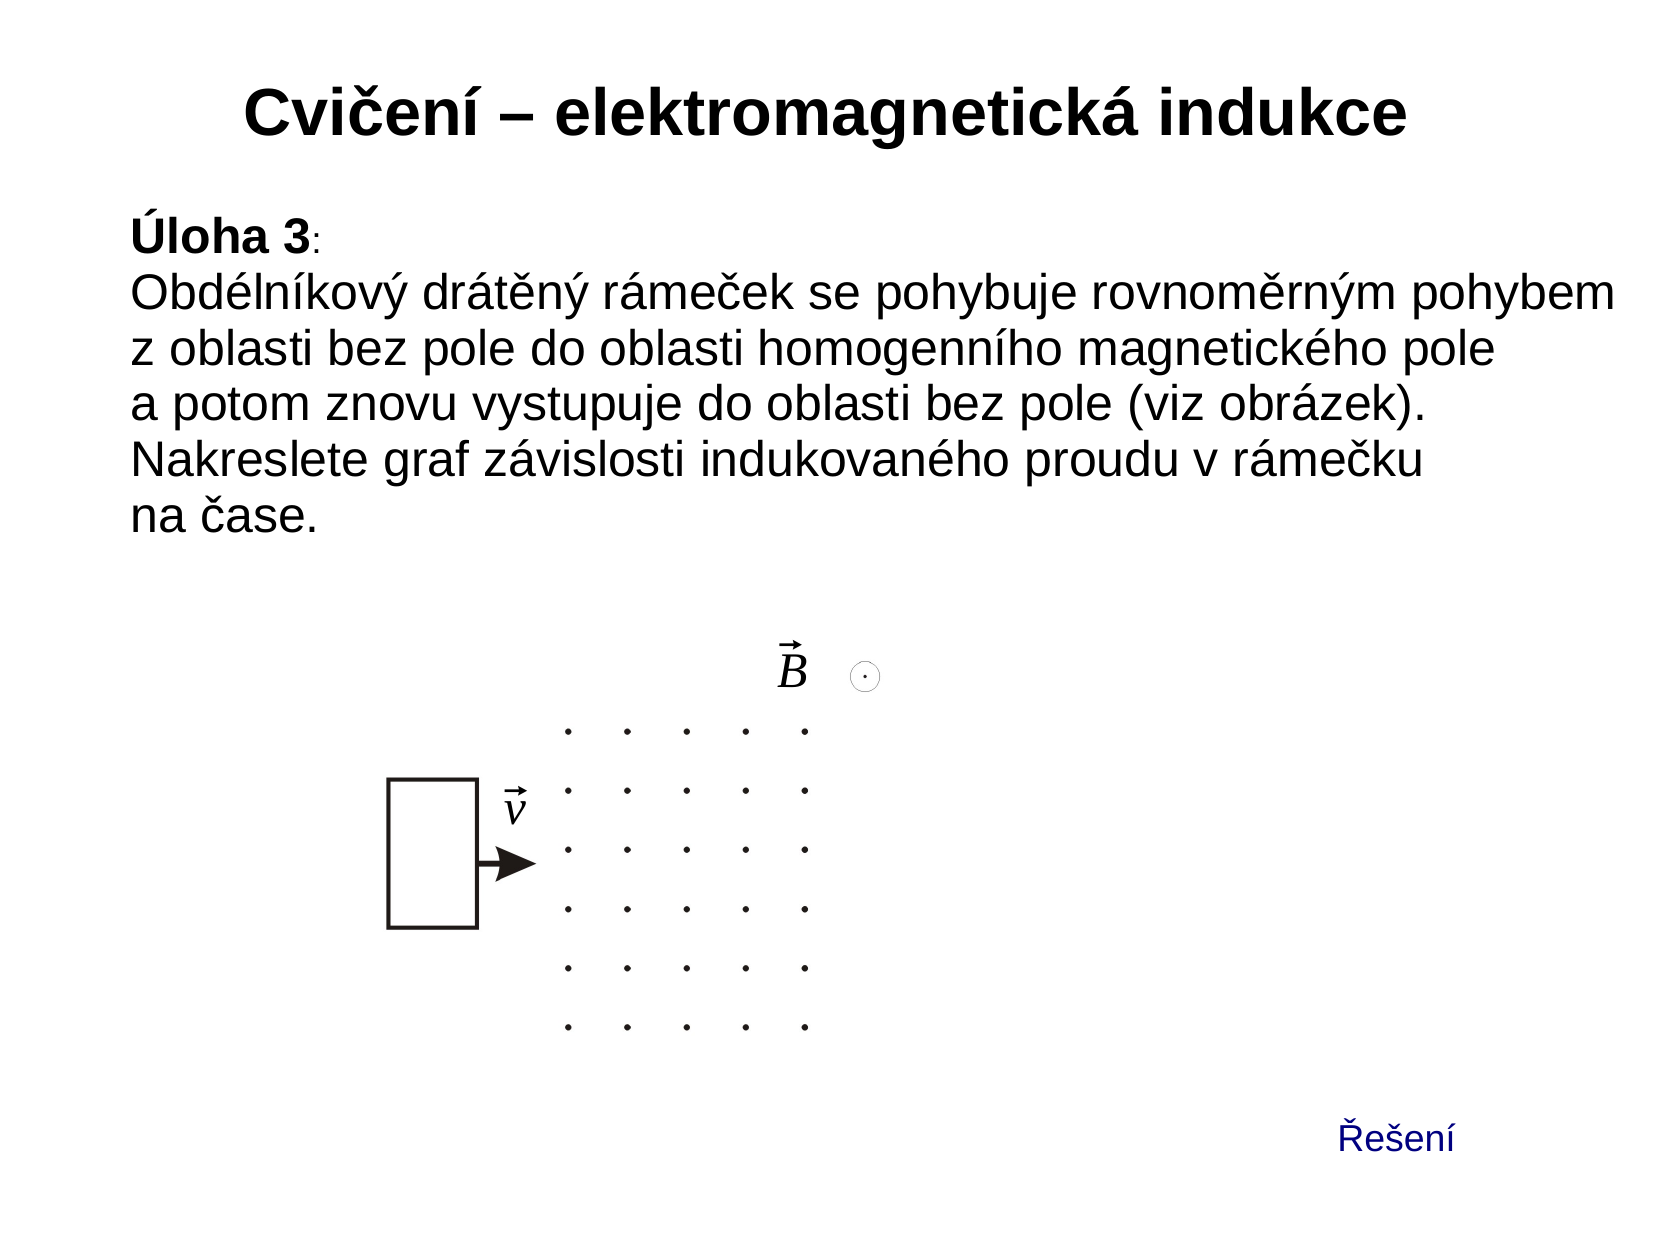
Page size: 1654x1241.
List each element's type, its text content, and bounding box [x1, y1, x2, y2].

text_box Úloha 3: Obdélníkový drátěný rámeček se pohybuje rovnoměrným pohybem z oblasti bez pole do oblasti homogenního magnetického pole a potom znovu vystupuje do oblasti bez pole (viz obrázek). Nakreslete graf závislosti indukovaného proudu v rámečku na čase. [116, 200, 1633, 552]
chart [767, 637, 815, 700]
title Cvičení – elektromagnetická indukce [82, 46, 1571, 178]
chart [496, 779, 536, 836]
picture [366, 639, 898, 1052]
text_box Řešení [1322, 1110, 1607, 1168]
